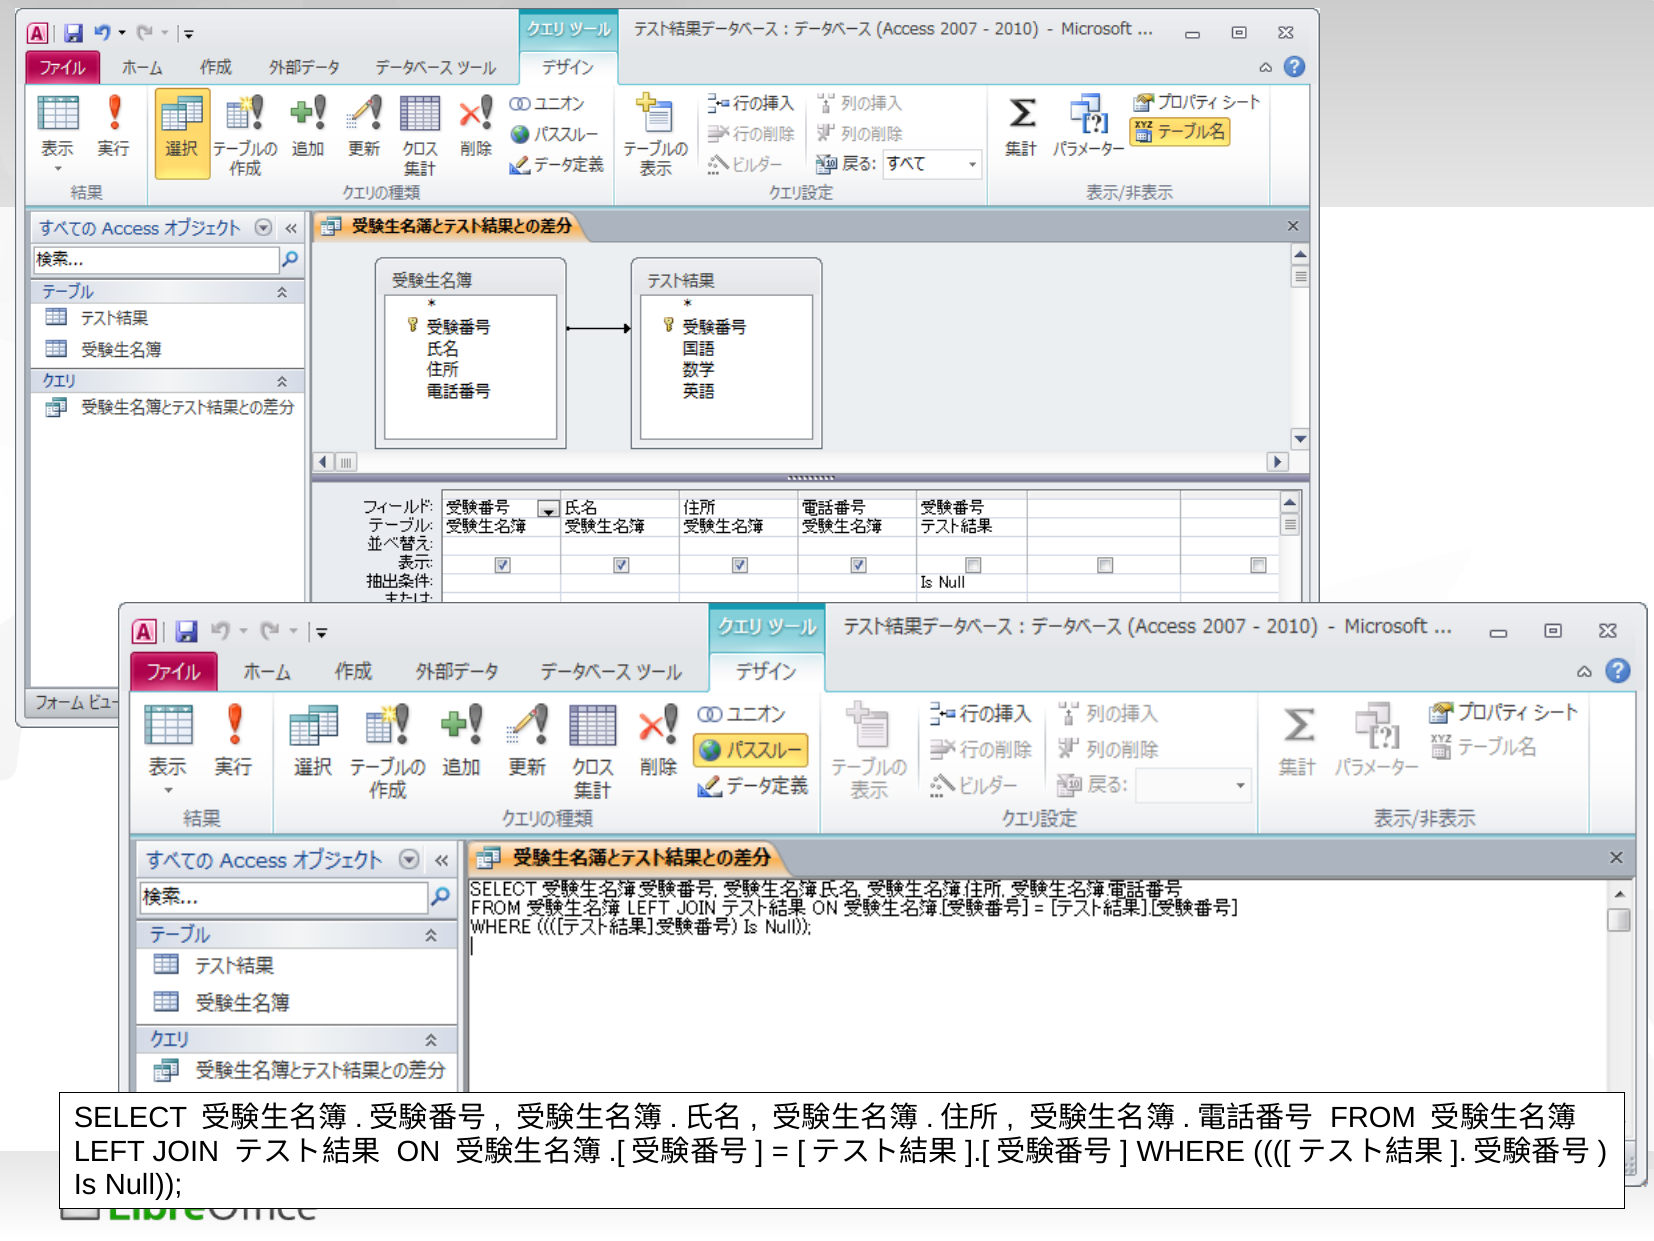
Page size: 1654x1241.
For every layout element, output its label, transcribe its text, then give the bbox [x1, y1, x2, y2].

text_box SELECT 受験生名簿.受験番号, 受験生名簿.氏名, 受験生名簿.住所, 受験生名簿.電話番号 FROM 受験生名簿 LEFT JOIN テスト結果 ON 受験生名簿.[受験番号] = [テスト結果].[受験番号] WHERE ((([テスト結果].受験番号) Is Null)); [59, 1092, 1625, 1209]
picture [0, 0, 1654, 1187]
picture [41, 1152, 337, 1240]
